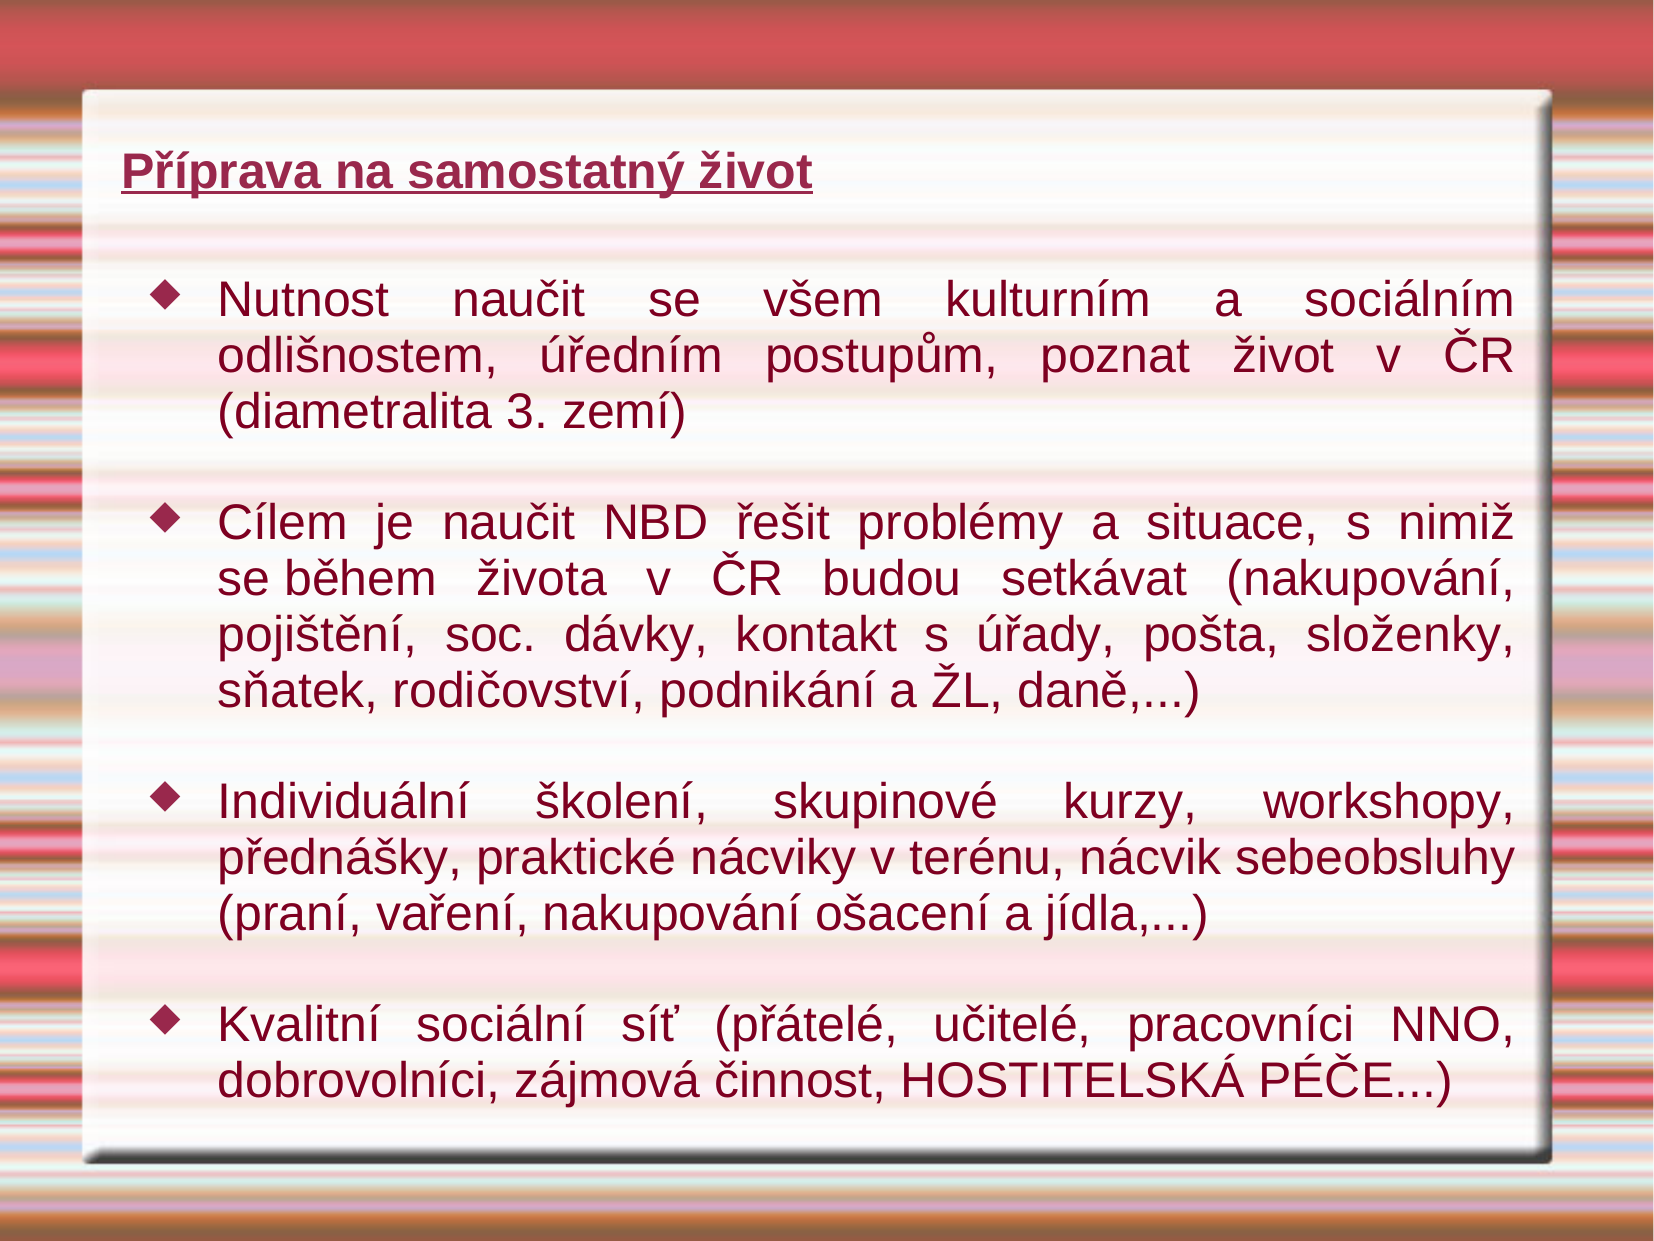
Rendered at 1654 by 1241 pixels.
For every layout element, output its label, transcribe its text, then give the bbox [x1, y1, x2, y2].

list Nutnost naučit se všem kulturním a sociálním odlišnostem, úředním postupům, poznat život v ČR (diametralita 3. zemí) Cílem je naučit NBD řešit problémy a situace, s nimiž se během života v ČR budou setkávat (nakupování, pojištění, soc. dávky, kontakt s úřady, pošta, složenky, sňatek, rodičovství, podnikání a ŽL, daně,...) Individuální školení, skupinové kurzy, workshopy, přednášky, praktické nácviky v terénu, nácvik sebeobsluhy (praní, vaření, nakupování ošacení a jídla,...) Kvalitní sociální síť (přátelé, učitelé, pracovníci NNO, dobrovolníci, zájmová činnost, HOSTITELSKÁ PÉČE...) [134, 271, 1516, 1132]
title Příprava na samostatný život [121, 50, 1534, 237]
picture [0, 0, 1654, 1241]
